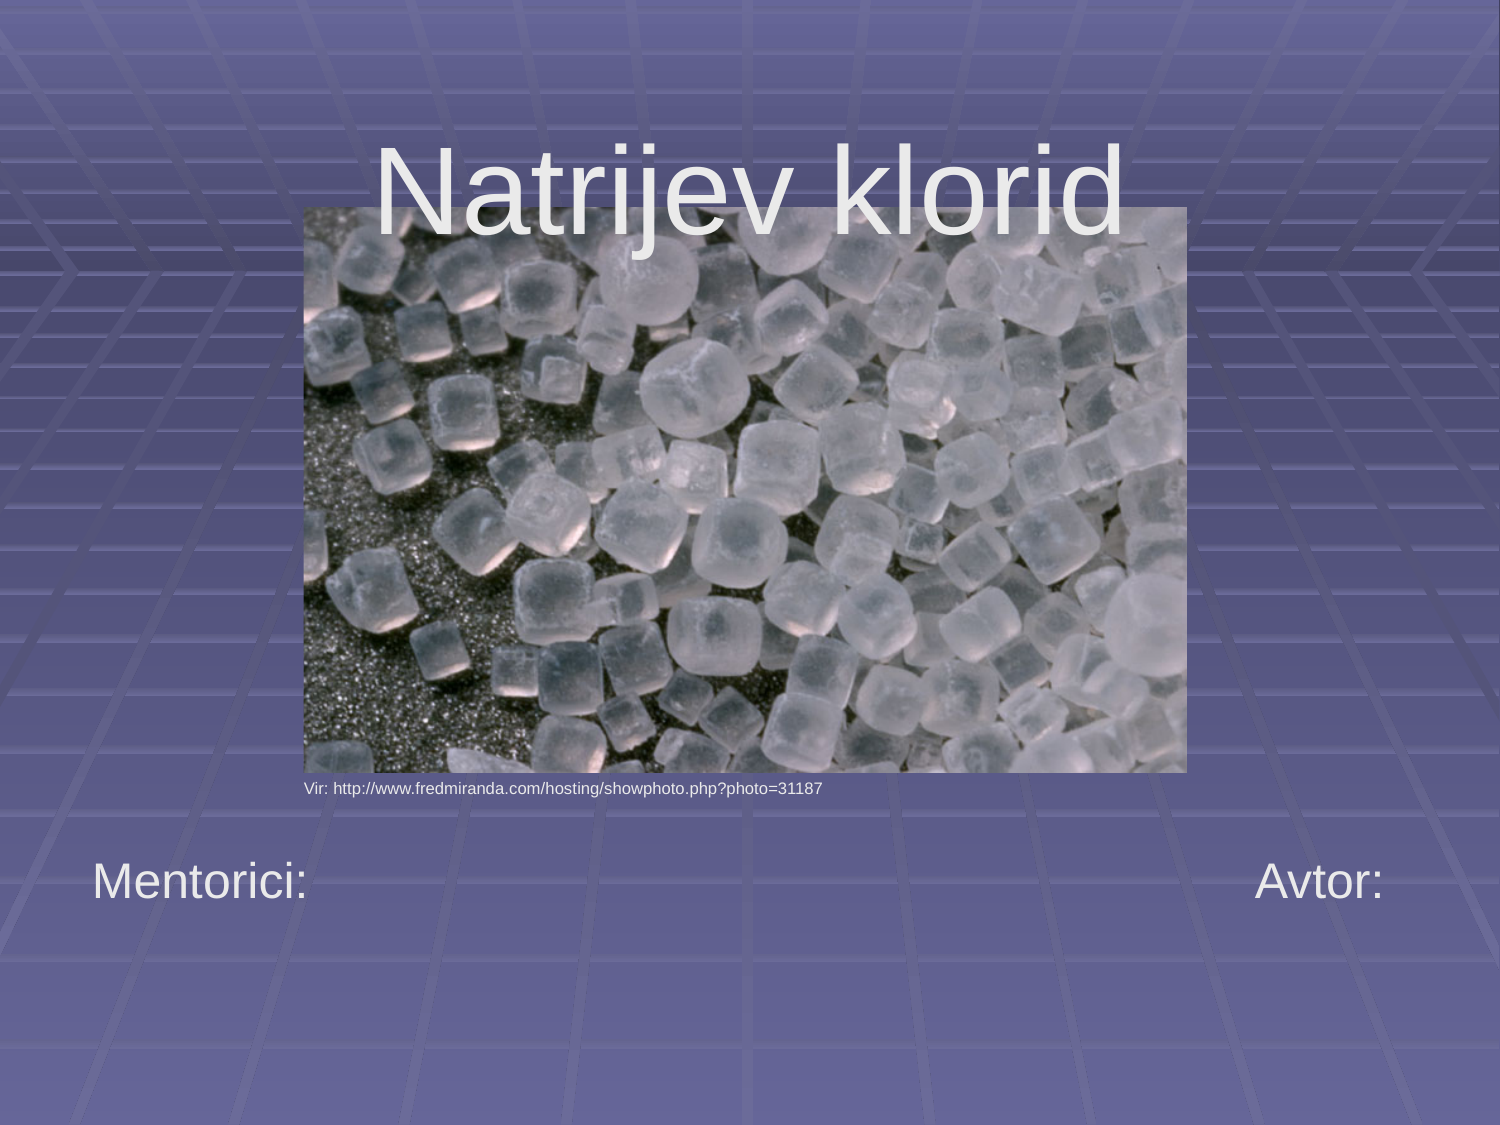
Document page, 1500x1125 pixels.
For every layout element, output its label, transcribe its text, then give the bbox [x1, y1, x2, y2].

text_box [303, 268, 1187, 773]
table_header Mentorici: [77, 846, 738, 917]
table_header Avtor: [738, 846, 1400, 917]
text_box Vir: http://www.fredmiranda.com/hosting/showphoto.php?photo=31187 [289, 770, 1071, 806]
title Natrijev klorid [0, 66, 1500, 268]
